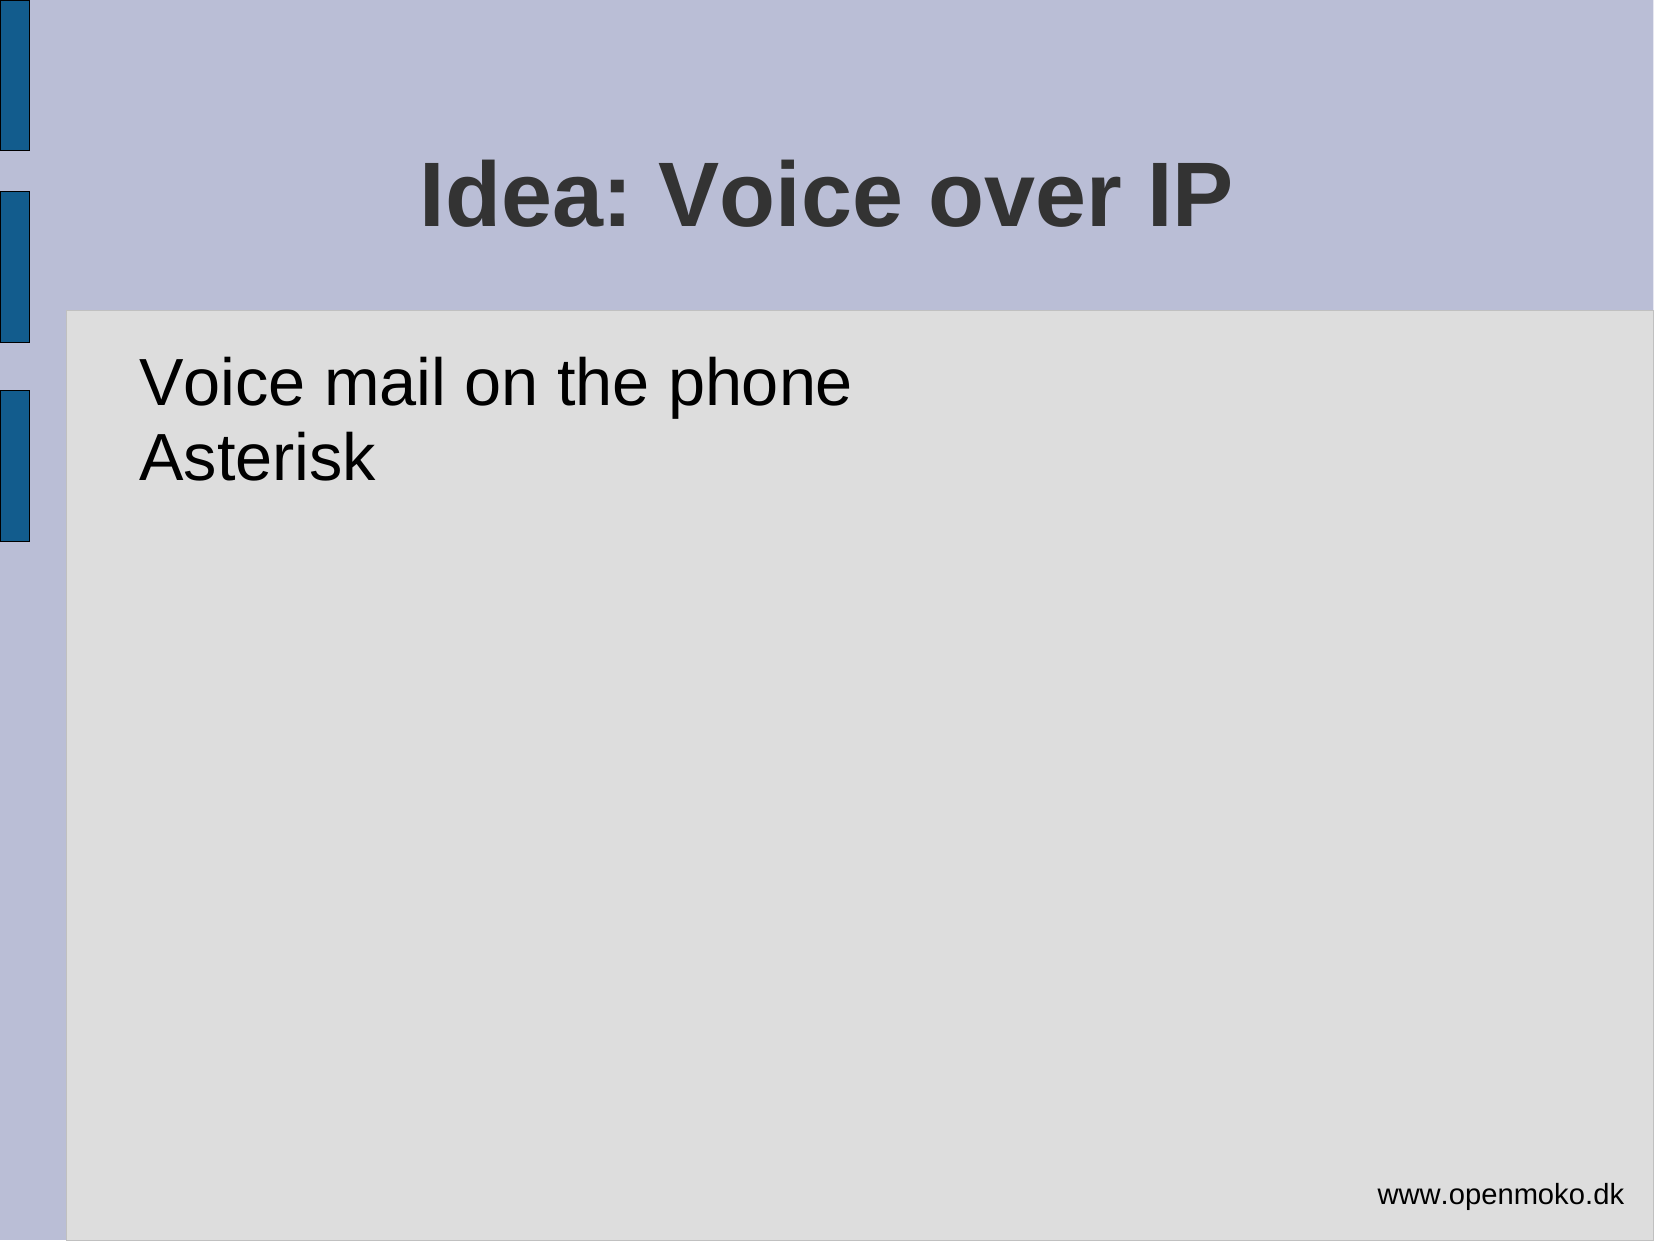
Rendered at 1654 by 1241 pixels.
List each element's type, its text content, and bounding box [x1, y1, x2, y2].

list Voice mail on the phone Asterisk [121, 344, 1534, 1127]
title Idea: Voice over IP [121, 91, 1534, 299]
